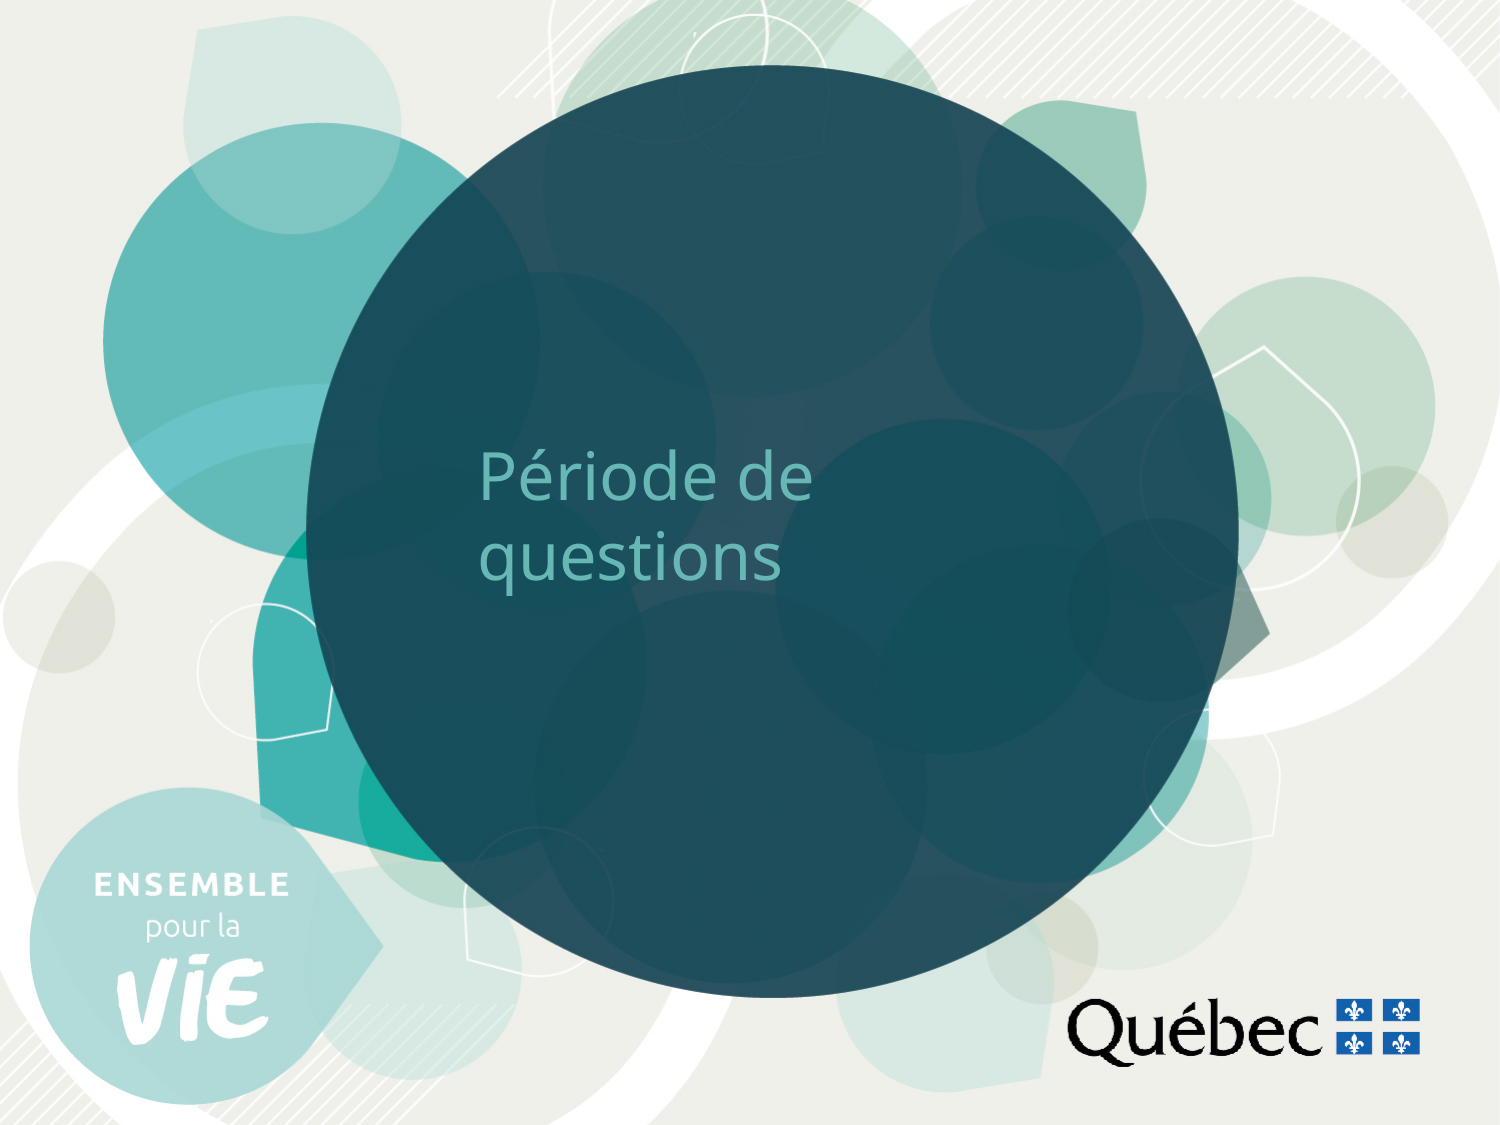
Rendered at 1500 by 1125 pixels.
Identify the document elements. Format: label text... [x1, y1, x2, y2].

title Période de questions [462, 426, 1100, 617]
picture [0, 0, 1500, 1125]
